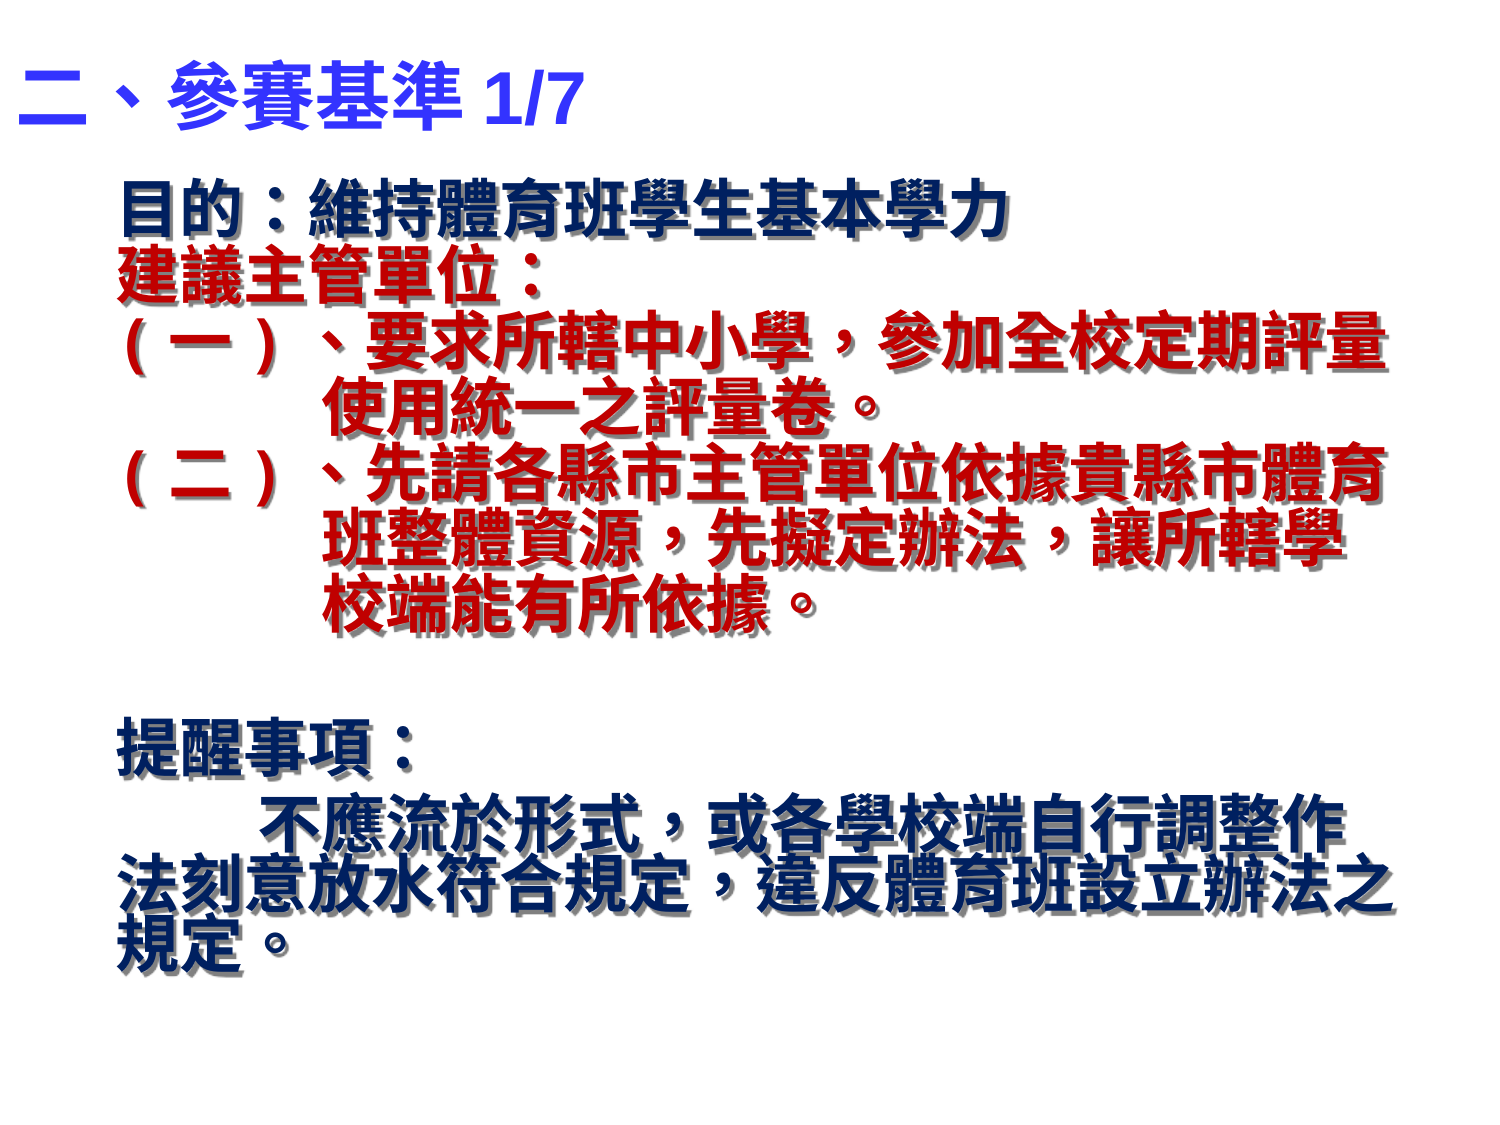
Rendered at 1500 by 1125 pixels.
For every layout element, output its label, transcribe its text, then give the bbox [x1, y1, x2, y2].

list 目的：維持體育班學生基本學力 建議主管單位： (一)、要求所轄中小學，參加全校定期評量 使用統一之評量卷。 (二)、先請各縣市主管單位依據貴縣市體育 班整體資源，先擬定辦法，讓所轄學 校端能有所依據。 提醒事項： 不應流於形式，或各學校端自行調整作法刻意放水符合規定，違反體育班設立辦法之規定。 [100, 160, 1424, 1059]
text_box 二、參賽基準1/7 [0, 0, 1276, 190]
